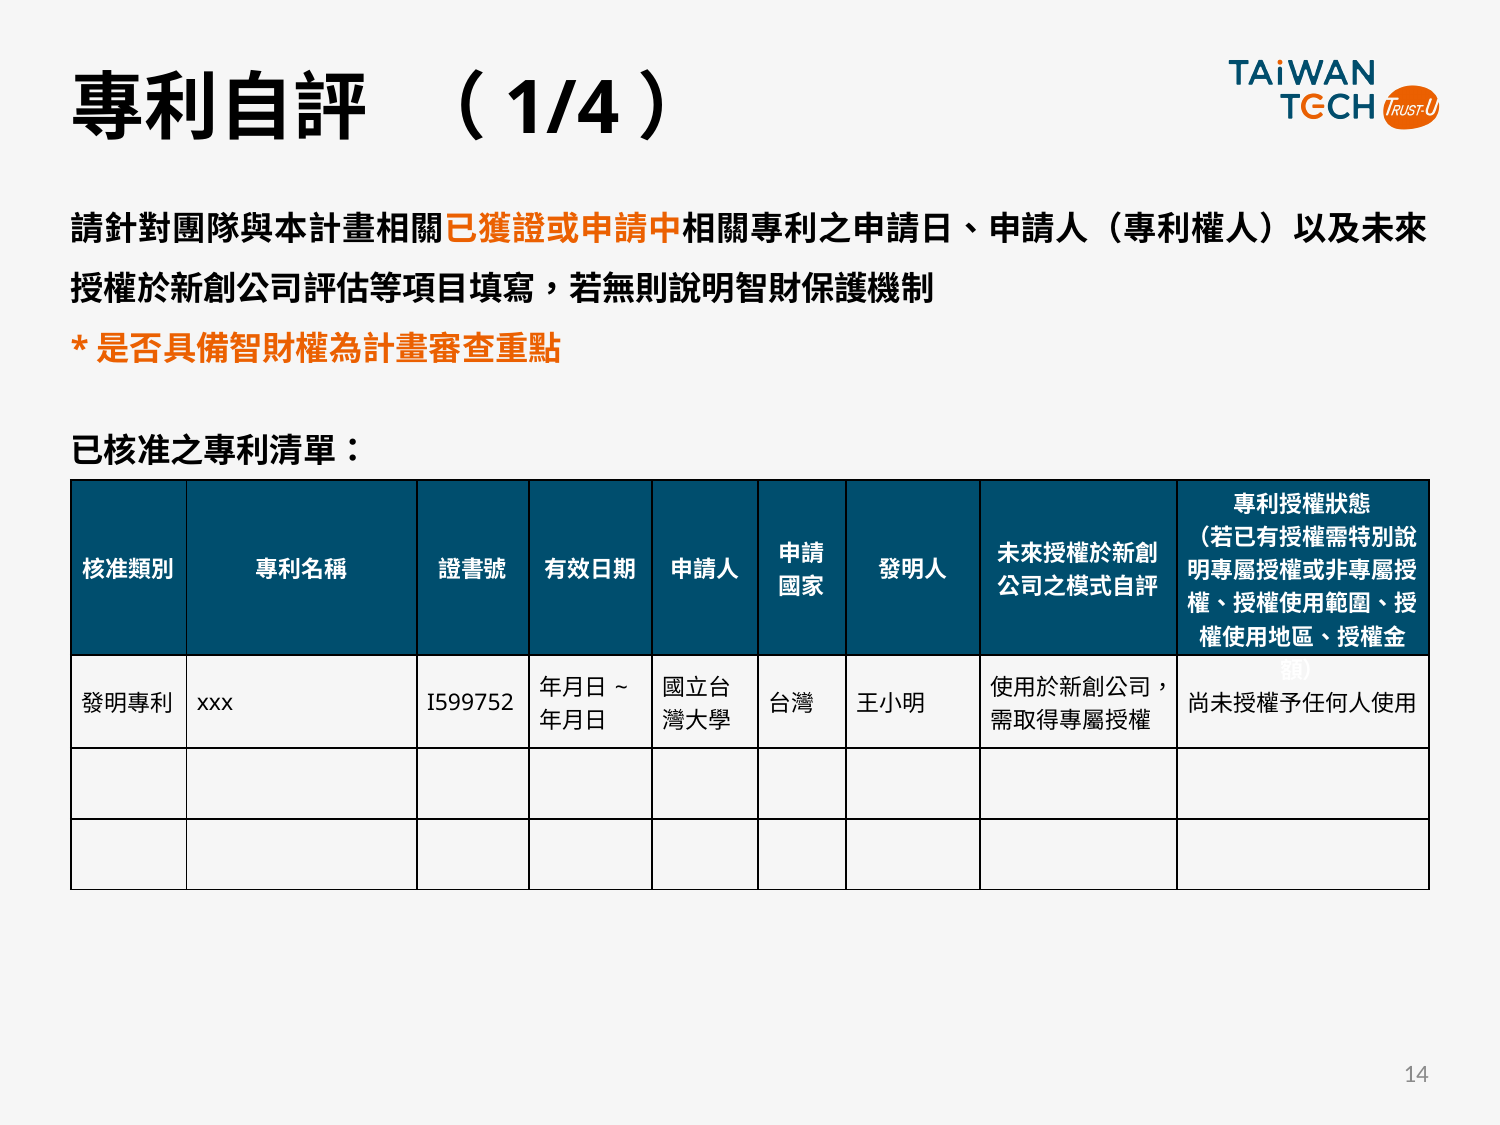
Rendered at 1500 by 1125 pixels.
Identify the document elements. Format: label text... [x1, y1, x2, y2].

table_cell I599752 [418, 656, 528, 747]
table_cell [418, 749, 528, 818]
table_cell [1178, 749, 1428, 818]
table_cell 尚未授權予任何人使用 [1178, 656, 1428, 747]
table_header 申請國家 [759, 481, 845, 654]
table_cell [653, 820, 757, 889]
text_box 請針對團隊與本計畫相關已獲證或申請中相關專利之申請日、申請人（專利權人）以及未來授權於新創公司評估等項目填寫，若無則說明智財保護機制 *是否具備智財權為計畫審查重點 [55, 179, 1444, 375]
table_cell xxx [187, 656, 416, 747]
table_cell 使用於新創公司，需取得專屬授權 [981, 656, 1176, 747]
table_header 有效日期 [530, 481, 651, 654]
table_cell [981, 820, 1176, 889]
table_cell [530, 820, 651, 889]
table_header 申請人 [653, 481, 757, 654]
table_cell [759, 749, 845, 818]
table_cell [653, 749, 757, 818]
title 專利自評 （1/4） [55, 33, 1444, 156]
table_header 發明人 [847, 481, 979, 654]
table_cell 台灣 [759, 656, 845, 747]
table_cell [530, 749, 651, 818]
table_header 專利授權狀態 （若已有授權需特別說明專屬授權或非專屬授權、授權使用範圍、授權使用地區、授權金額） [1178, 481, 1428, 654]
text_box 已核准之專利清單： [55, 401, 1444, 477]
table_cell [847, 749, 979, 818]
slide_number <編號> [1106, 1042, 1445, 1103]
table_cell [981, 749, 1176, 818]
table_header 核准類別 [72, 481, 186, 654]
table_cell [1178, 820, 1428, 889]
table_header 未來授權於新創公司之模式自評 [981, 481, 1176, 654]
table_cell [847, 820, 979, 889]
table_cell 王小明 [847, 656, 979, 747]
table_header 專利名稱 [187, 481, 416, 654]
table_cell 年月日~年月日 [530, 656, 651, 747]
table_cell 發明專利 [72, 656, 186, 747]
table_cell 國立台灣大學 [653, 656, 757, 747]
table_cell [72, 749, 186, 818]
table_cell [759, 820, 845, 889]
table_header 證書號 [418, 481, 528, 654]
table_cell [418, 820, 528, 889]
table_cell [187, 820, 416, 889]
table_cell [187, 749, 416, 818]
table_cell [72, 820, 186, 889]
